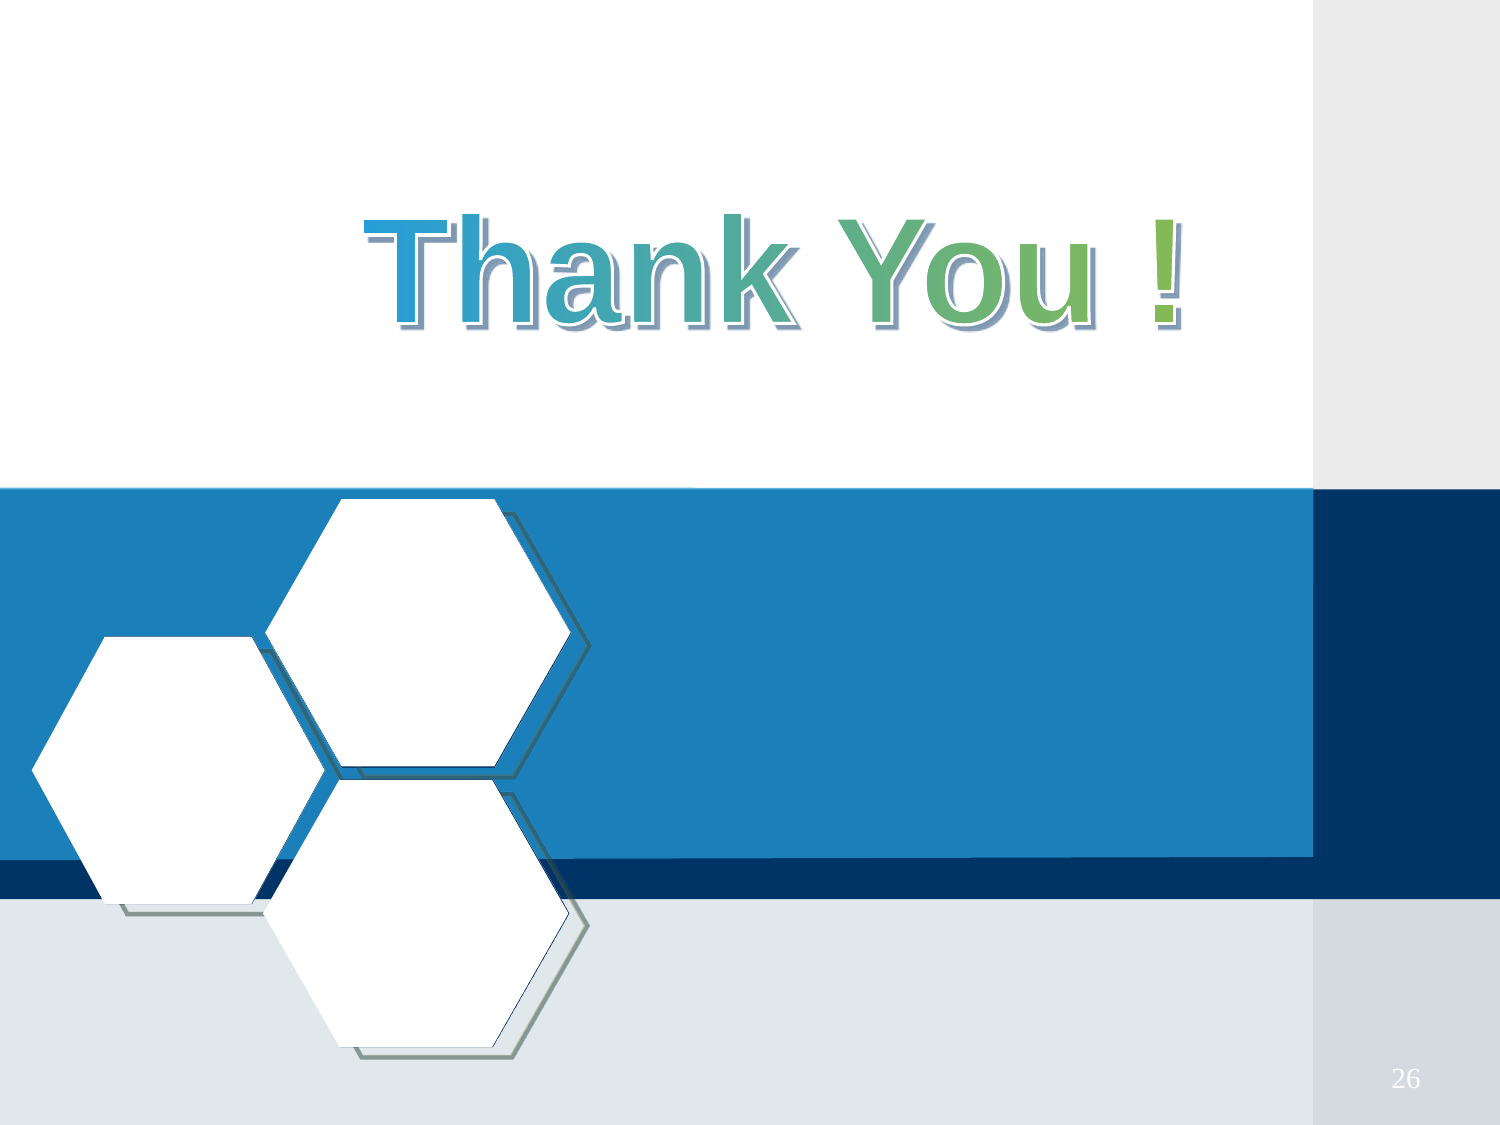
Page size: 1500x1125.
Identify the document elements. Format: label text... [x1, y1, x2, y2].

text_box Thank You ! [460, 212, 532, 324]
text_box Thank You ! [1018, 242, 1090, 325]
text_box Thank You ! [1153, 217, 1175, 292]
text_box Thank You ! [632, 240, 704, 324]
text_box Thank You ! [544, 240, 624, 325]
text_box Thank You ! [722, 212, 795, 324]
text_box Thank You ! [834, 217, 928, 324]
text_box Thank You ! [362, 217, 450, 324]
text_box Thank You ! [925, 240, 1004, 325]
text_box Thank You ! [1153, 303, 1175, 324]
